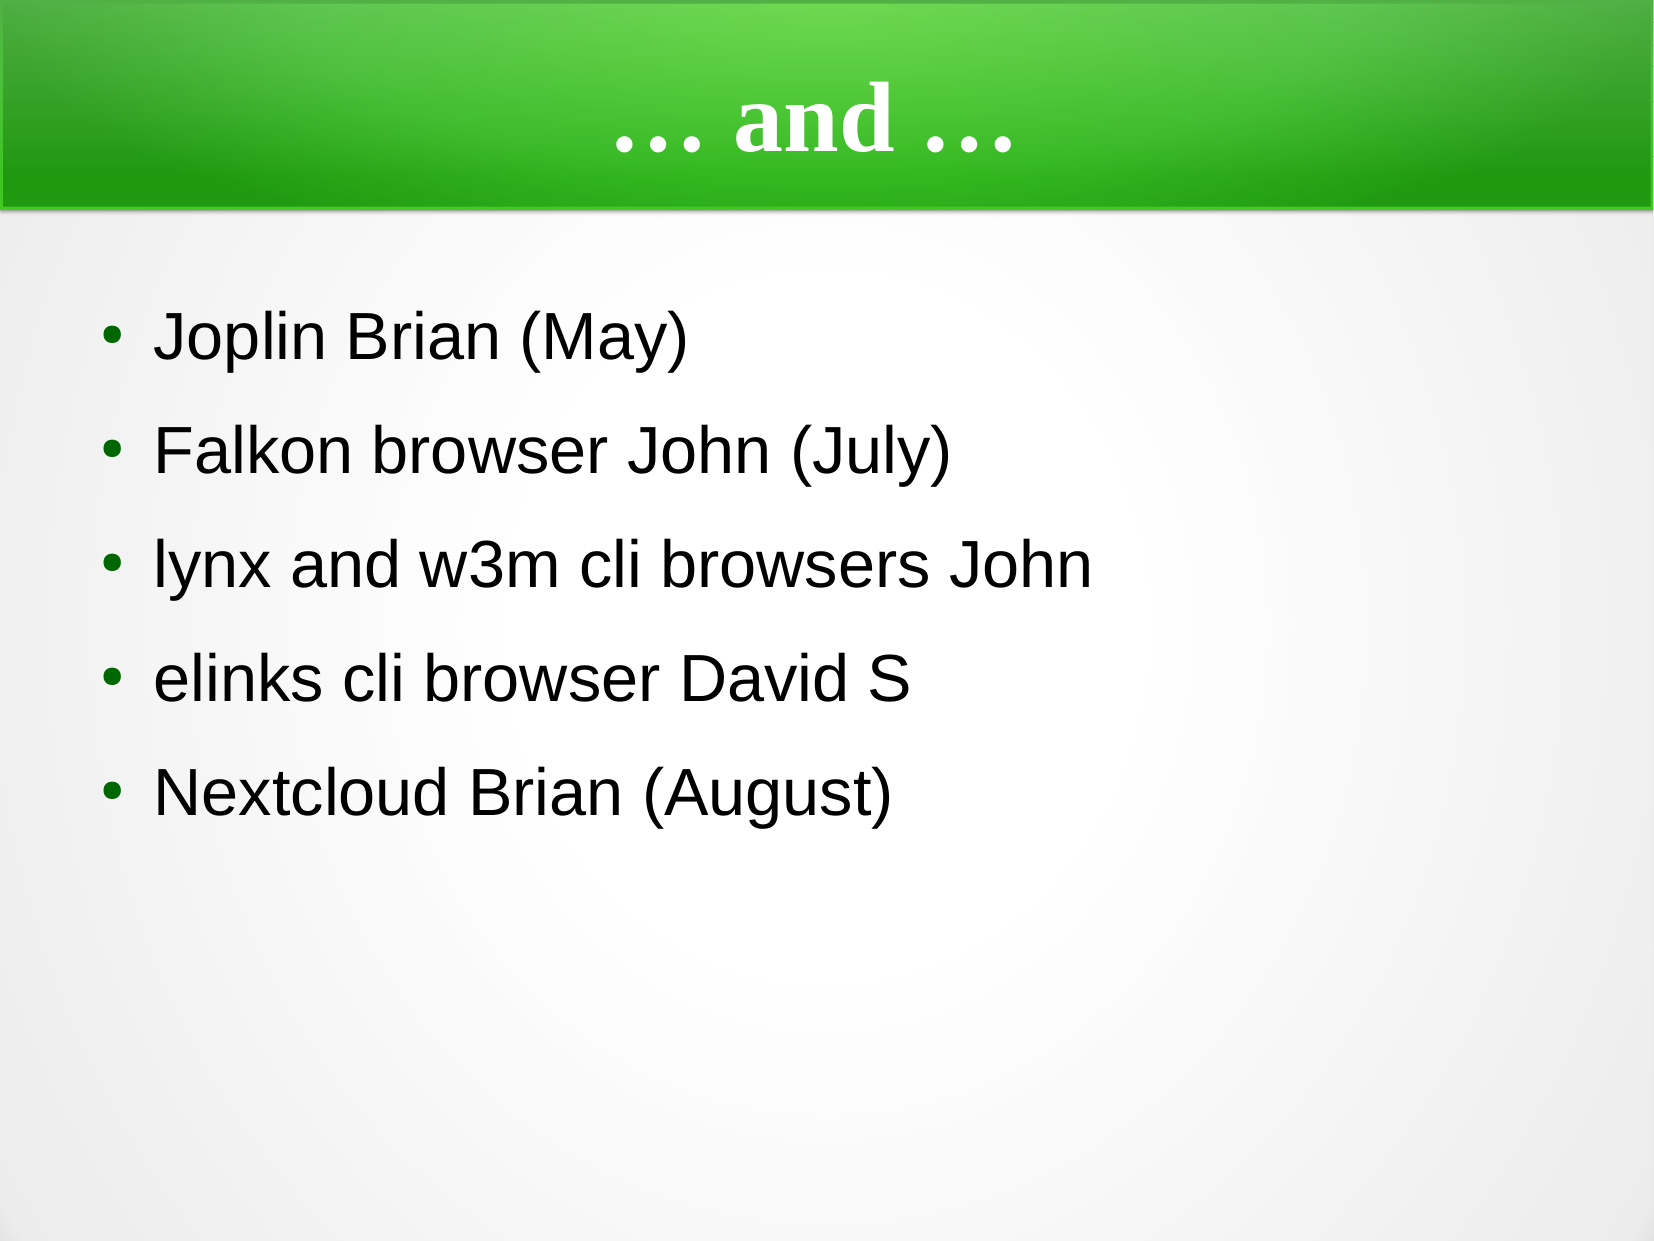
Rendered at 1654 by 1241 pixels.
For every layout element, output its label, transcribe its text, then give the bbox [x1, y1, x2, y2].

list Joplin Brian (May) Falkon browser John (July) lynx and w3m cli browsers John elinks cli browser David S Nextcloud Brian (August) [82, 299, 1571, 1019]
title … and … [82, 45, 1571, 192]
